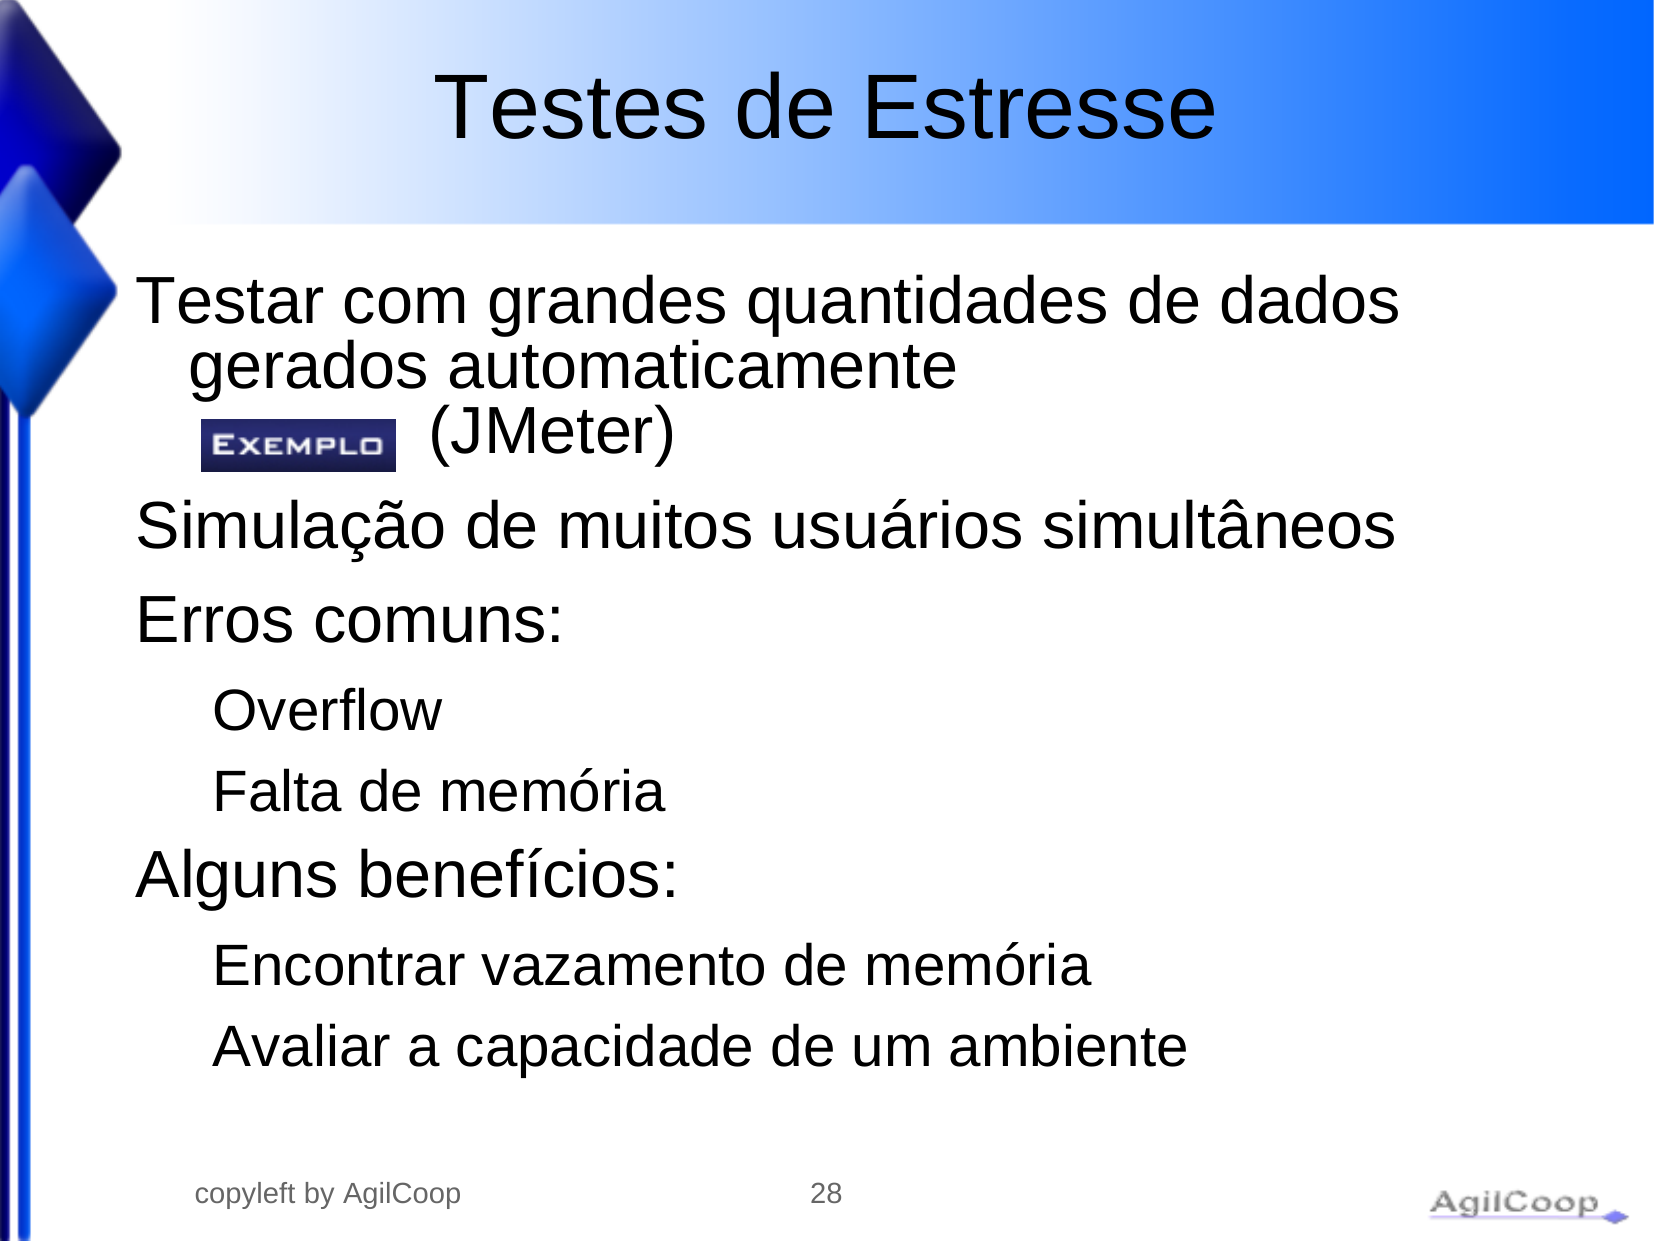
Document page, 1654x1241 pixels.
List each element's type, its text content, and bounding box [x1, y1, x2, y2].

picture [0, 0, 1654, 1241]
title Testes de Estresse [82, 60, 1571, 163]
list Testar com grandes quantidades de dados gerados automaticamente (JMeter) Simulação de muitos usuários simultâneos Erros comuns: Overflow Falta de memória Alguns benefícios: Encontrar vazamento de memória Avaliar a capacidade de um ambiente [118, 271, 1607, 1088]
